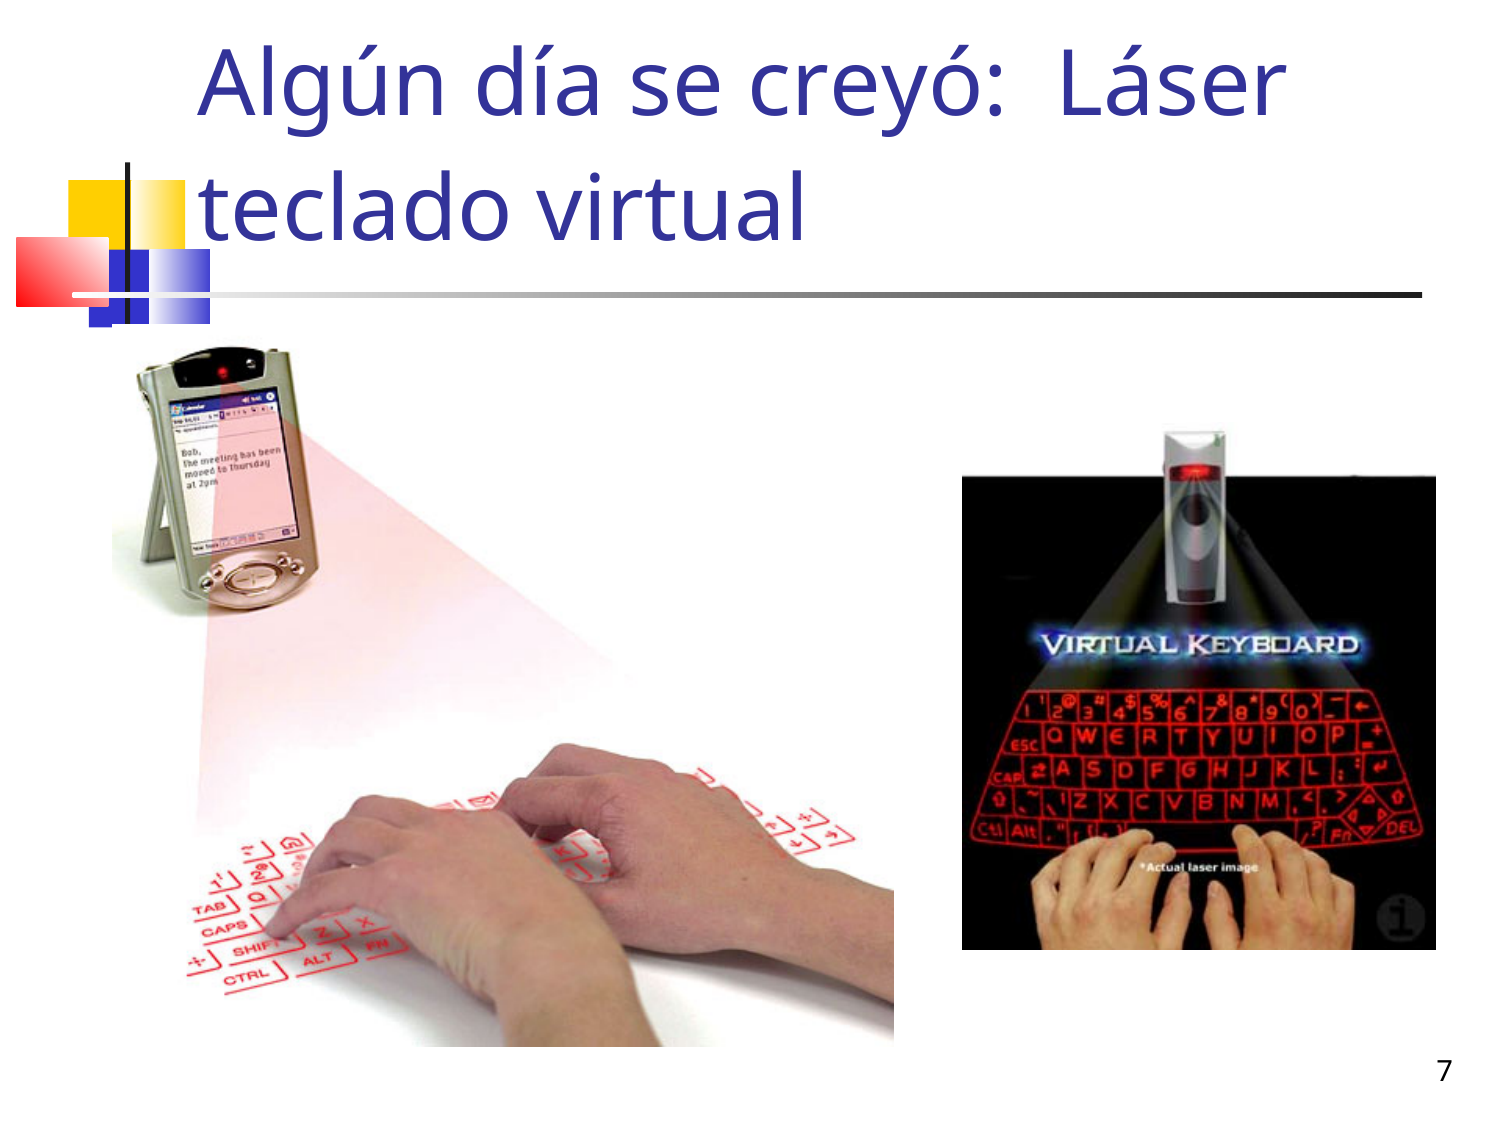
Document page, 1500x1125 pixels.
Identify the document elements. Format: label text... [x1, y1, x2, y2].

title Algún día se creyó: Láser teclado virtual [182, 35, 1461, 276]
picture [962, 422, 1436, 950]
text_box <number> [1155, 1024, 1468, 1100]
picture [112, 324, 894, 1047]
